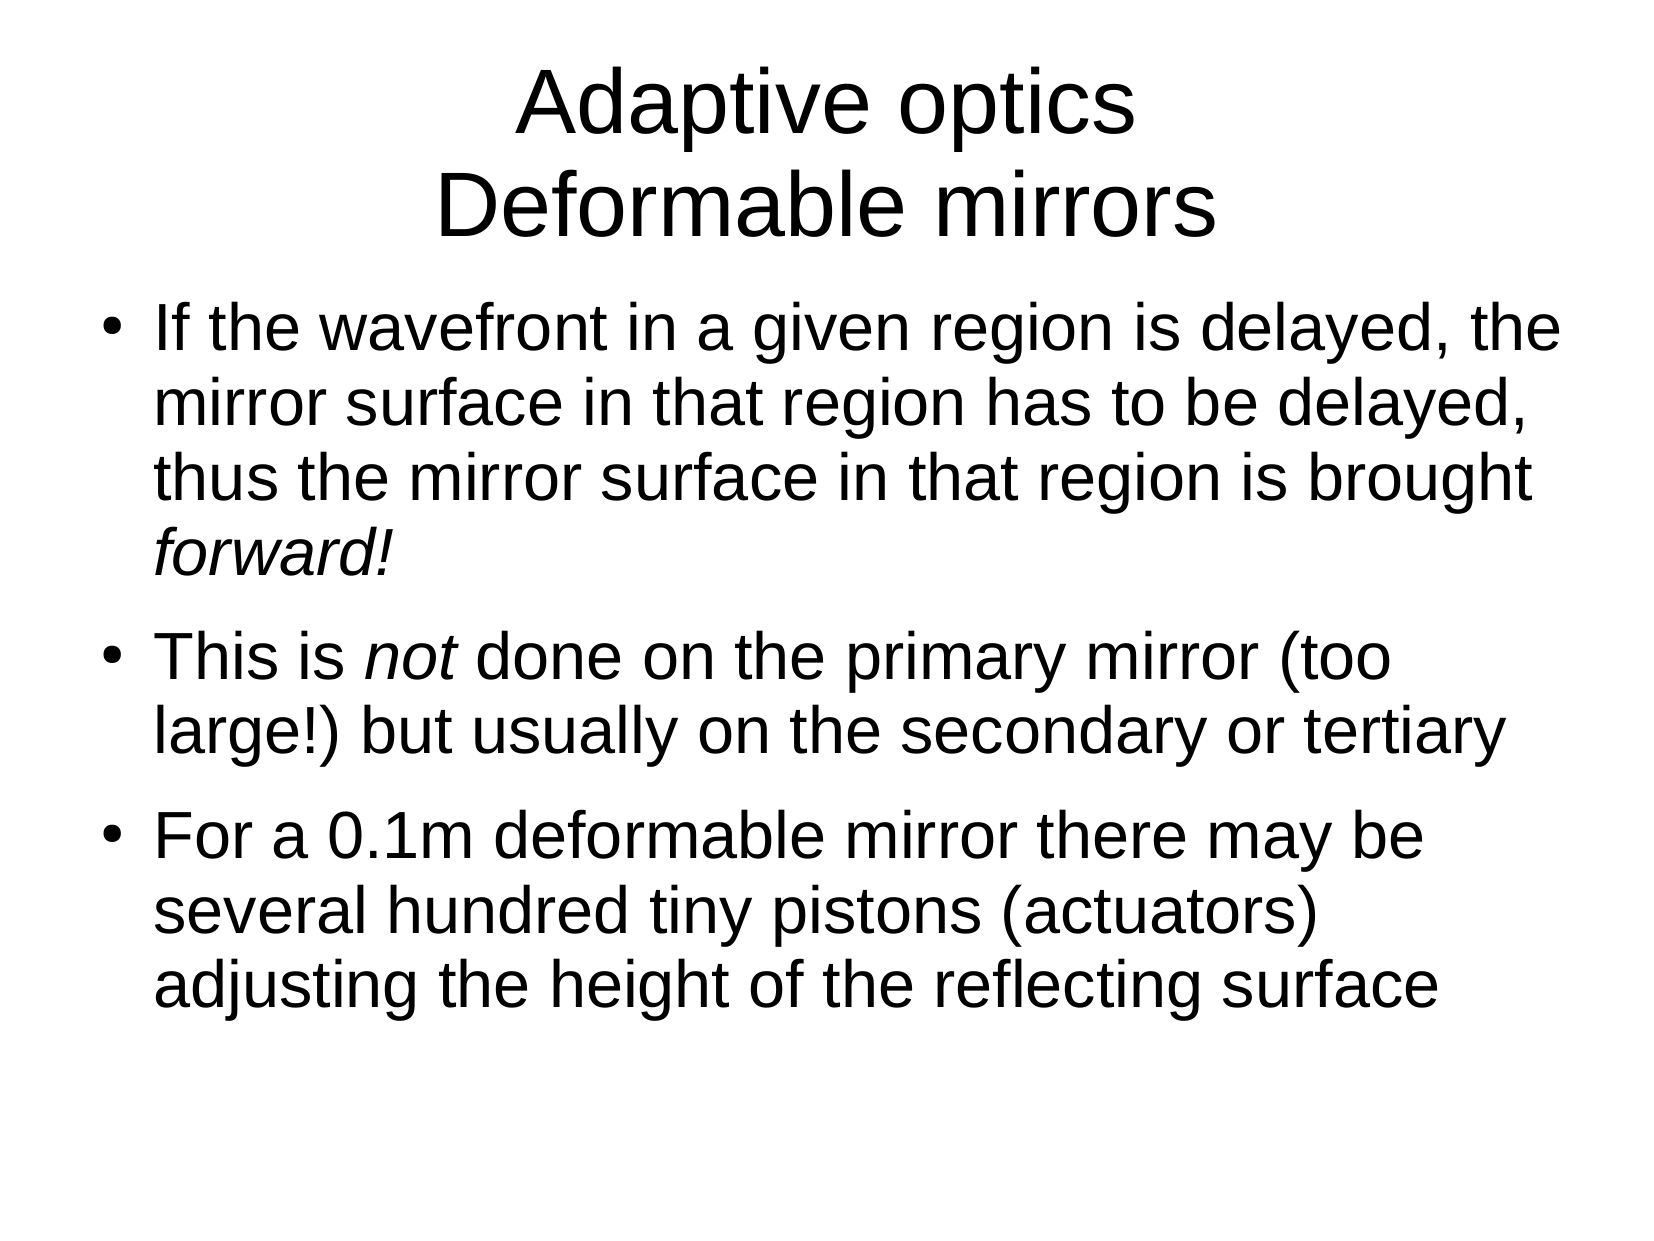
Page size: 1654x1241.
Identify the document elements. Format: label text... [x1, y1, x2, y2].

title Adaptive optics Deformable mirrors [82, 49, 1571, 257]
list If the wavefront in a given region is delayed, the mirror surface in that region has to be delayed, thus the mirror surface in that region is brought forward! This is not done on the primary mirror (too large!) but usually on the secondary or tertiary For a 0.1m deformable mirror there may be several hundred tiny pistons (actuators) adjusting the height of the reflecting surface [82, 290, 1571, 1109]
